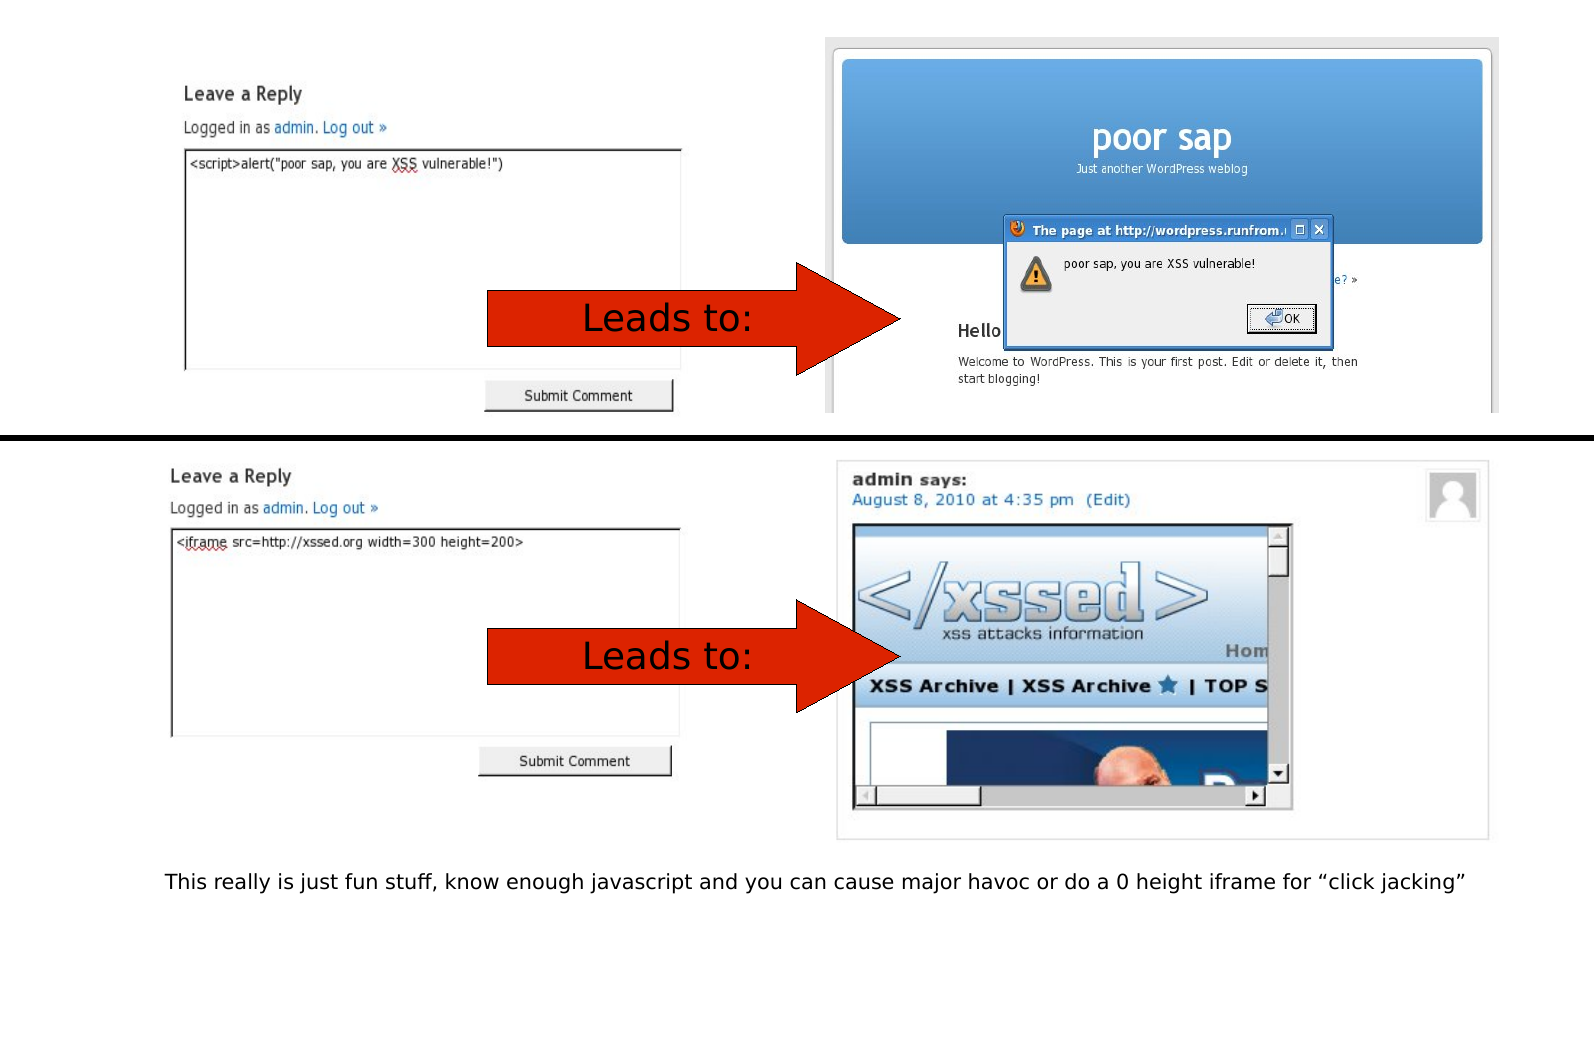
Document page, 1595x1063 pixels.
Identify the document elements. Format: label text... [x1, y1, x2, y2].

picture [75, 37, 788, 435]
picture [75, 441, 788, 788]
text_box Leads to: [487, 599, 901, 713]
text_box This really is just fun stuff, know enough javascript and you can cause major havoc or do a 0 height iframe for “click jacking” [150, 862, 1538, 938]
picture [825, 37, 1499, 413]
text_box Leads to: [487, 262, 901, 376]
picture [825, 449, 1501, 850]
